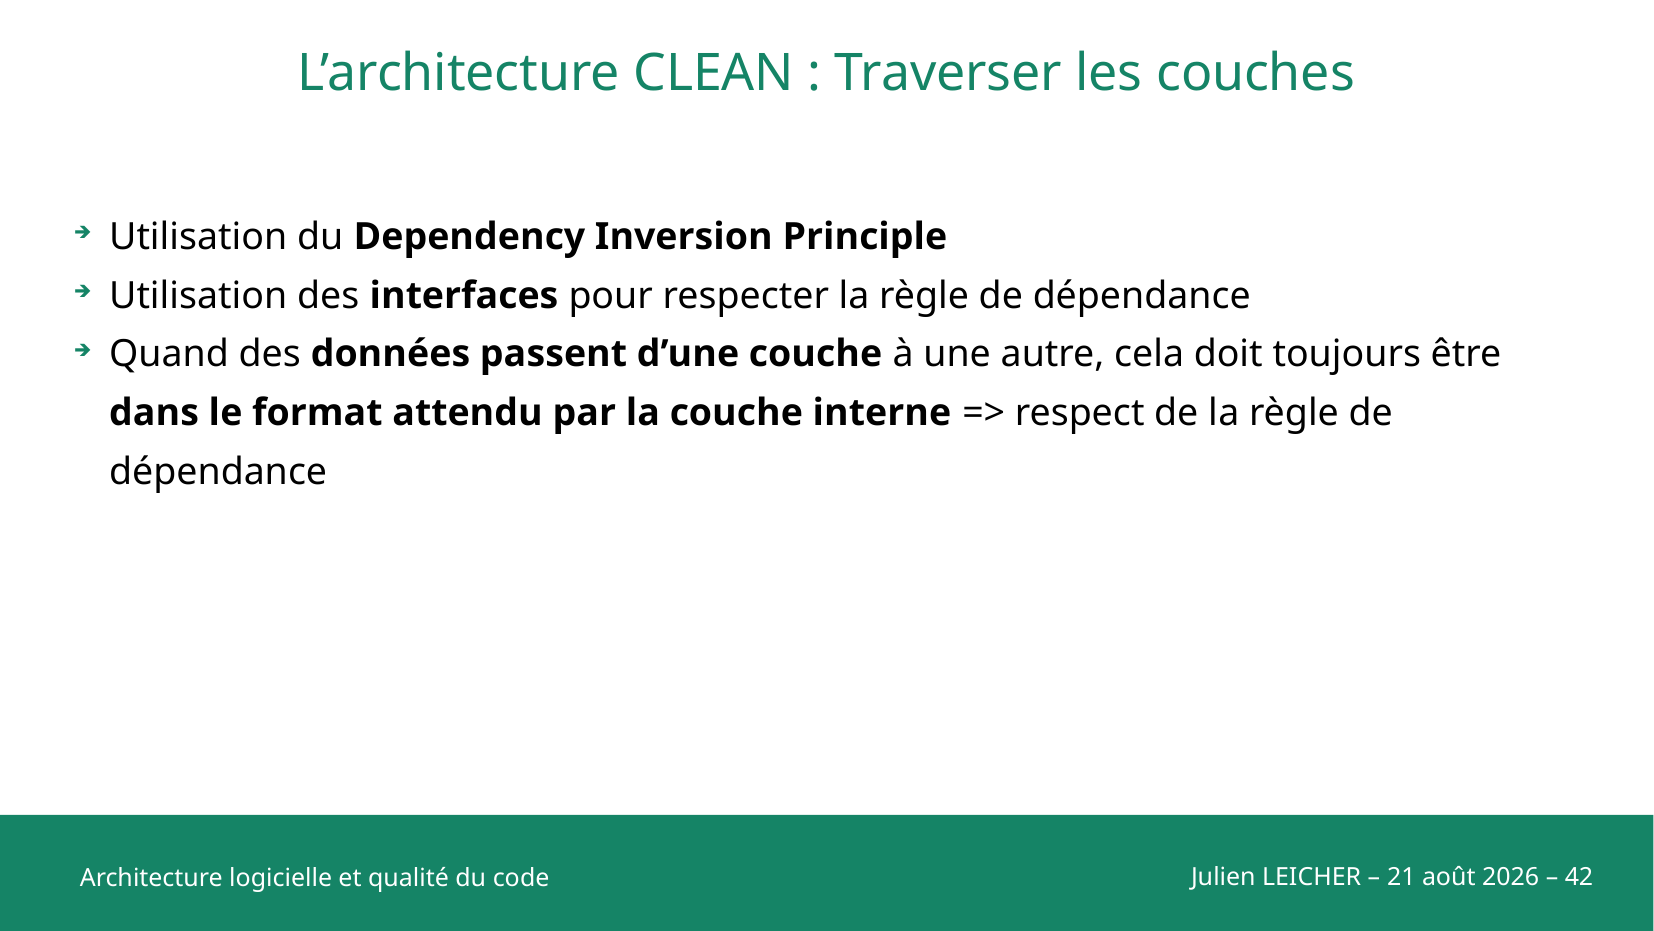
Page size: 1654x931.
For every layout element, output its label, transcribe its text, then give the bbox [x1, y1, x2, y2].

text_box L’architecture CLEAN : Traverser les couches [0, 27, 1654, 113]
text_box Architecture logicielle et qualité du code [64, 852, 798, 898]
text_box Julien LEICHER – 18 mars 2022 – <number> [0, 814, 1654, 931]
text_box Utilisation du Dependency Inversion Principle Utilisation des interfaces pour respecter la règle de dépendance Quand des données passent d’une couche à une autre, cela doit toujours être dans le format attendu par la couche interne => respect de la règle de dépendance [59, 194, 1595, 678]
